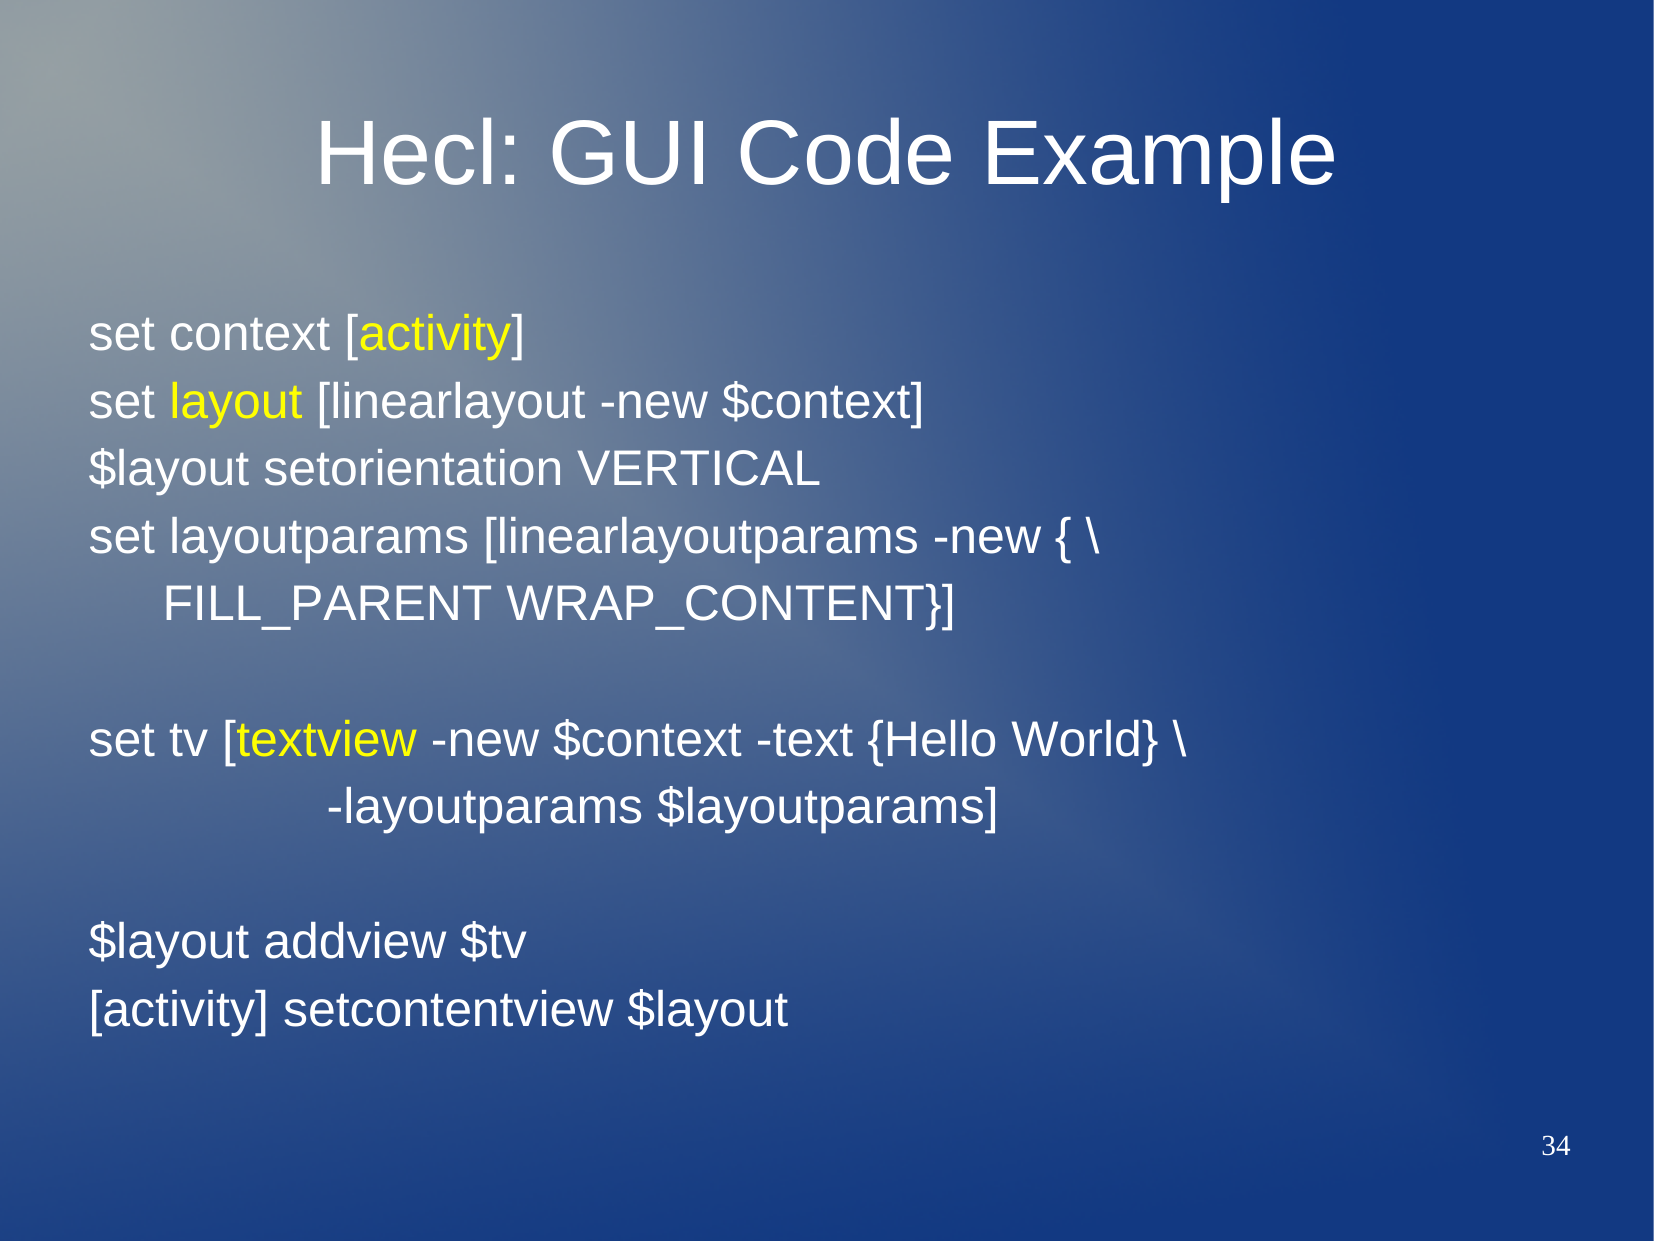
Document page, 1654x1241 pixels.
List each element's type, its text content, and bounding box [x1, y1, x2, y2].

title Hecl: GUI Code Example [82, 49, 1571, 257]
picture [0, 0, 1654, 1241]
text_box set context [activity] set layout [linearlayout -new $context] $layout setorientation VERTICAL set layoutparams [linearlayoutparams -new { \ FILL_PARENT WRAP_CONTENT}] set tv [textview -new $context -text {Hello World} \ -layoutparams $layoutparams] $layout addview $tv [activity] setcontentview $layout [88, 305, 1477, 1105]
